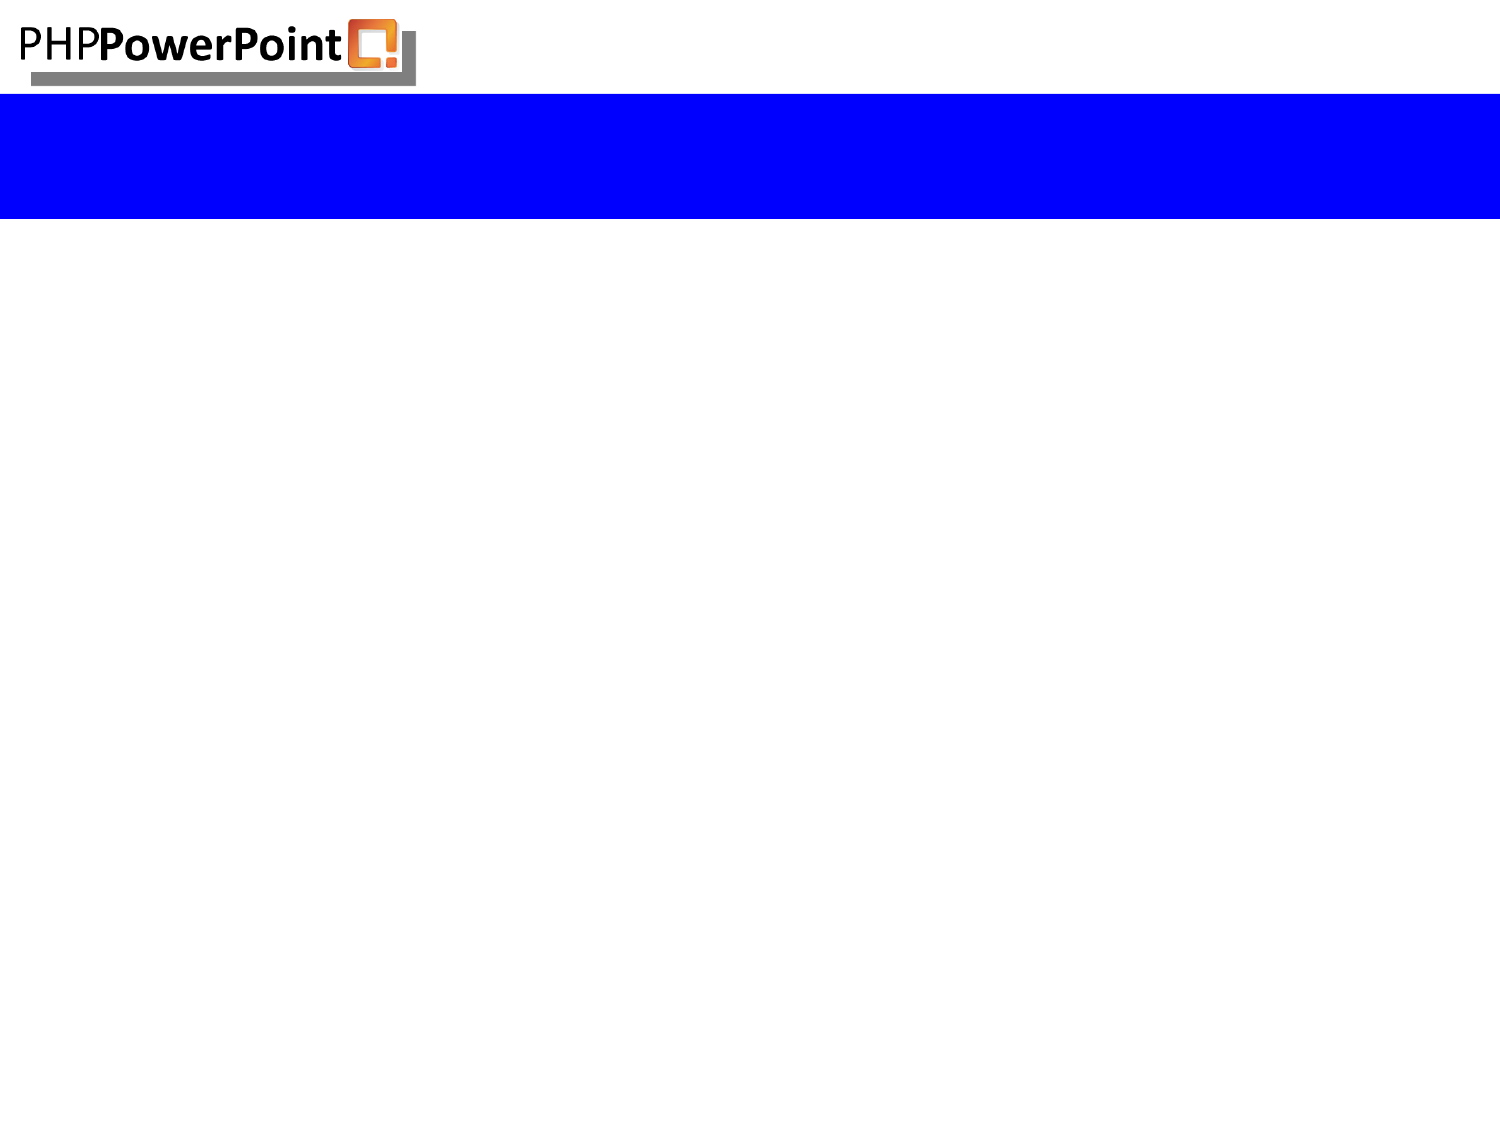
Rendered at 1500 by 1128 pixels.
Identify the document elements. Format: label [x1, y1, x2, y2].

text_box [0, 93, 1500, 219]
picture [15, 15, 402, 72]
